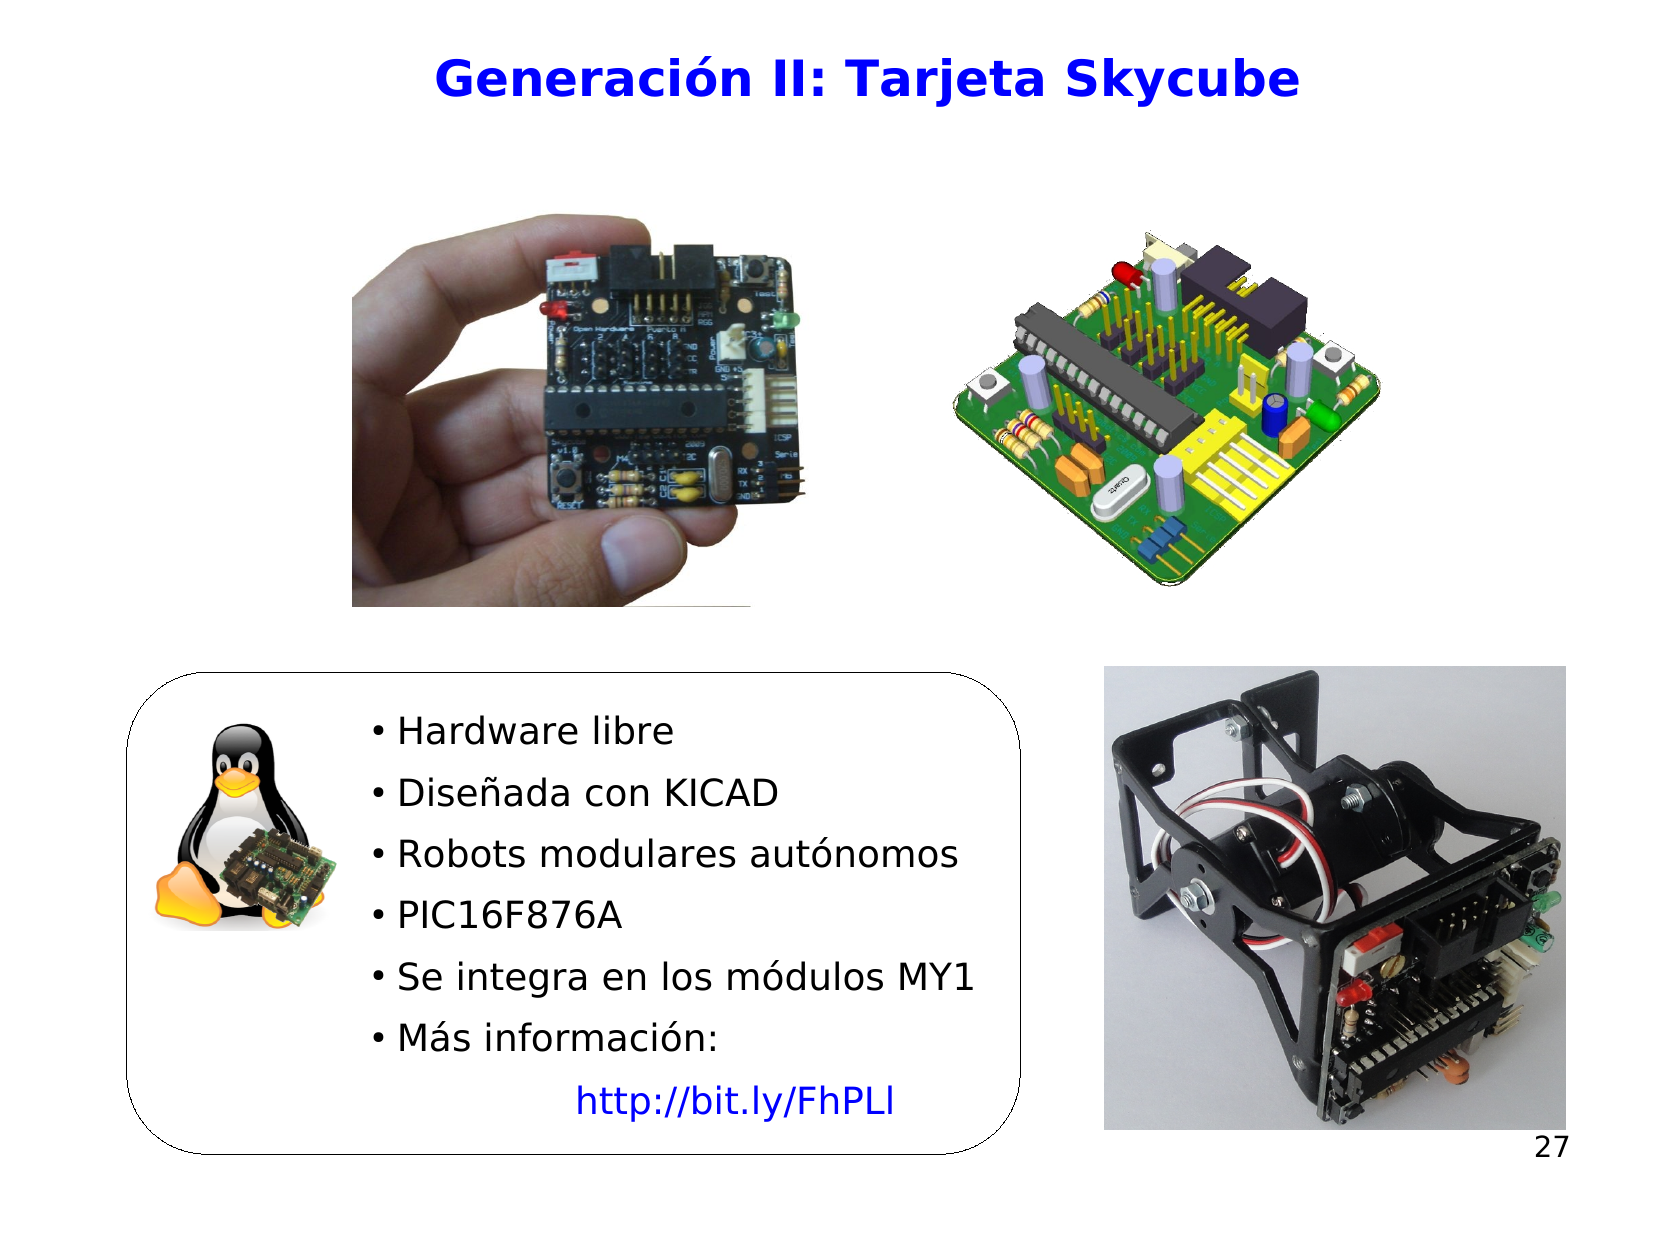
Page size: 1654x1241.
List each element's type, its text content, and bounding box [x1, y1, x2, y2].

picture [141, 714, 337, 947]
text_box Hardware libre Diseñada con KICAD Robots modulares autónomos PIC16F876A Se integra en los módulos MY1 Más información: [357, 702, 992, 1068]
text_box Generación II: Tarjeta Skycube [419, 42, 1317, 116]
picture [1104, 666, 1566, 1130]
text_box http://bit.ly/FhPLl [560, 1071, 911, 1131]
picture [352, 199, 823, 607]
picture [948, 225, 1385, 593]
